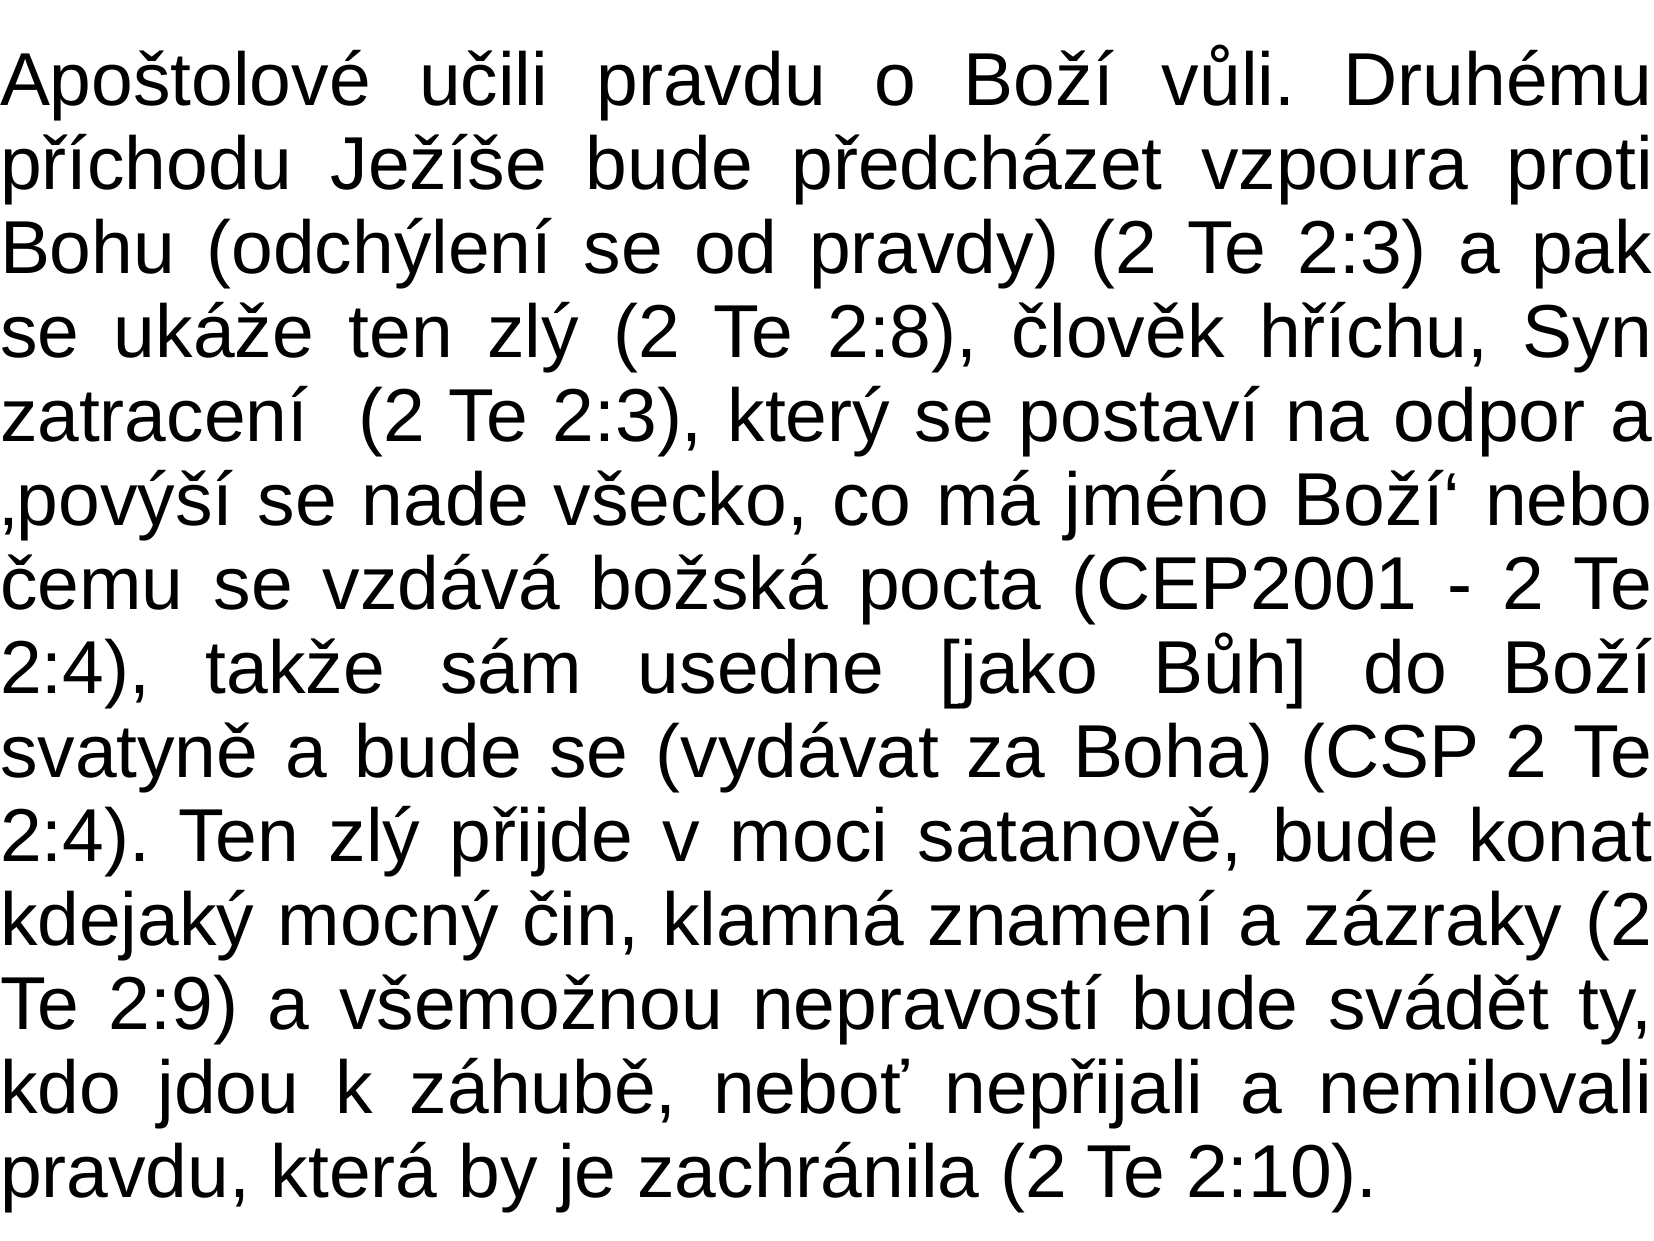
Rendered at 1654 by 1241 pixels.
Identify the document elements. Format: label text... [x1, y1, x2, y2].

subtitle Apoštolové učili pravdu o Boží vůli. Druhému příchodu Ježíše bude předcházet vzpoura proti Bohu (odchýlení se od pravdy) (2 Te 2:3) a pak se ukáže ten zlý (2 Te 2:8), člověk hříchu, Syn zatracení (2 Te 2:3), který se postaví na odpor a ‚povýší se nade všecko, co má jméno Boží‘ nebo čemu se vzdává božská pocta (CEP2001 - 2 Te 2:4), takže sám usedne [jako Bůh] do Boží svatyně a bude se (vydávat za Boha) (CSP 2 Te 2:4). Ten zlý přijde v moci satanově, bude konat kdejaký mocný čin, klamná znamení a zázraky (2 Te 2:9) a všemožnou nepravostí bude svádět ty, kdo jdou k záhubě, neboť nepřijali a nemilovali pravdu, která by je zachránila (2 Te 2:10). [0, 0, 1654, 1241]
